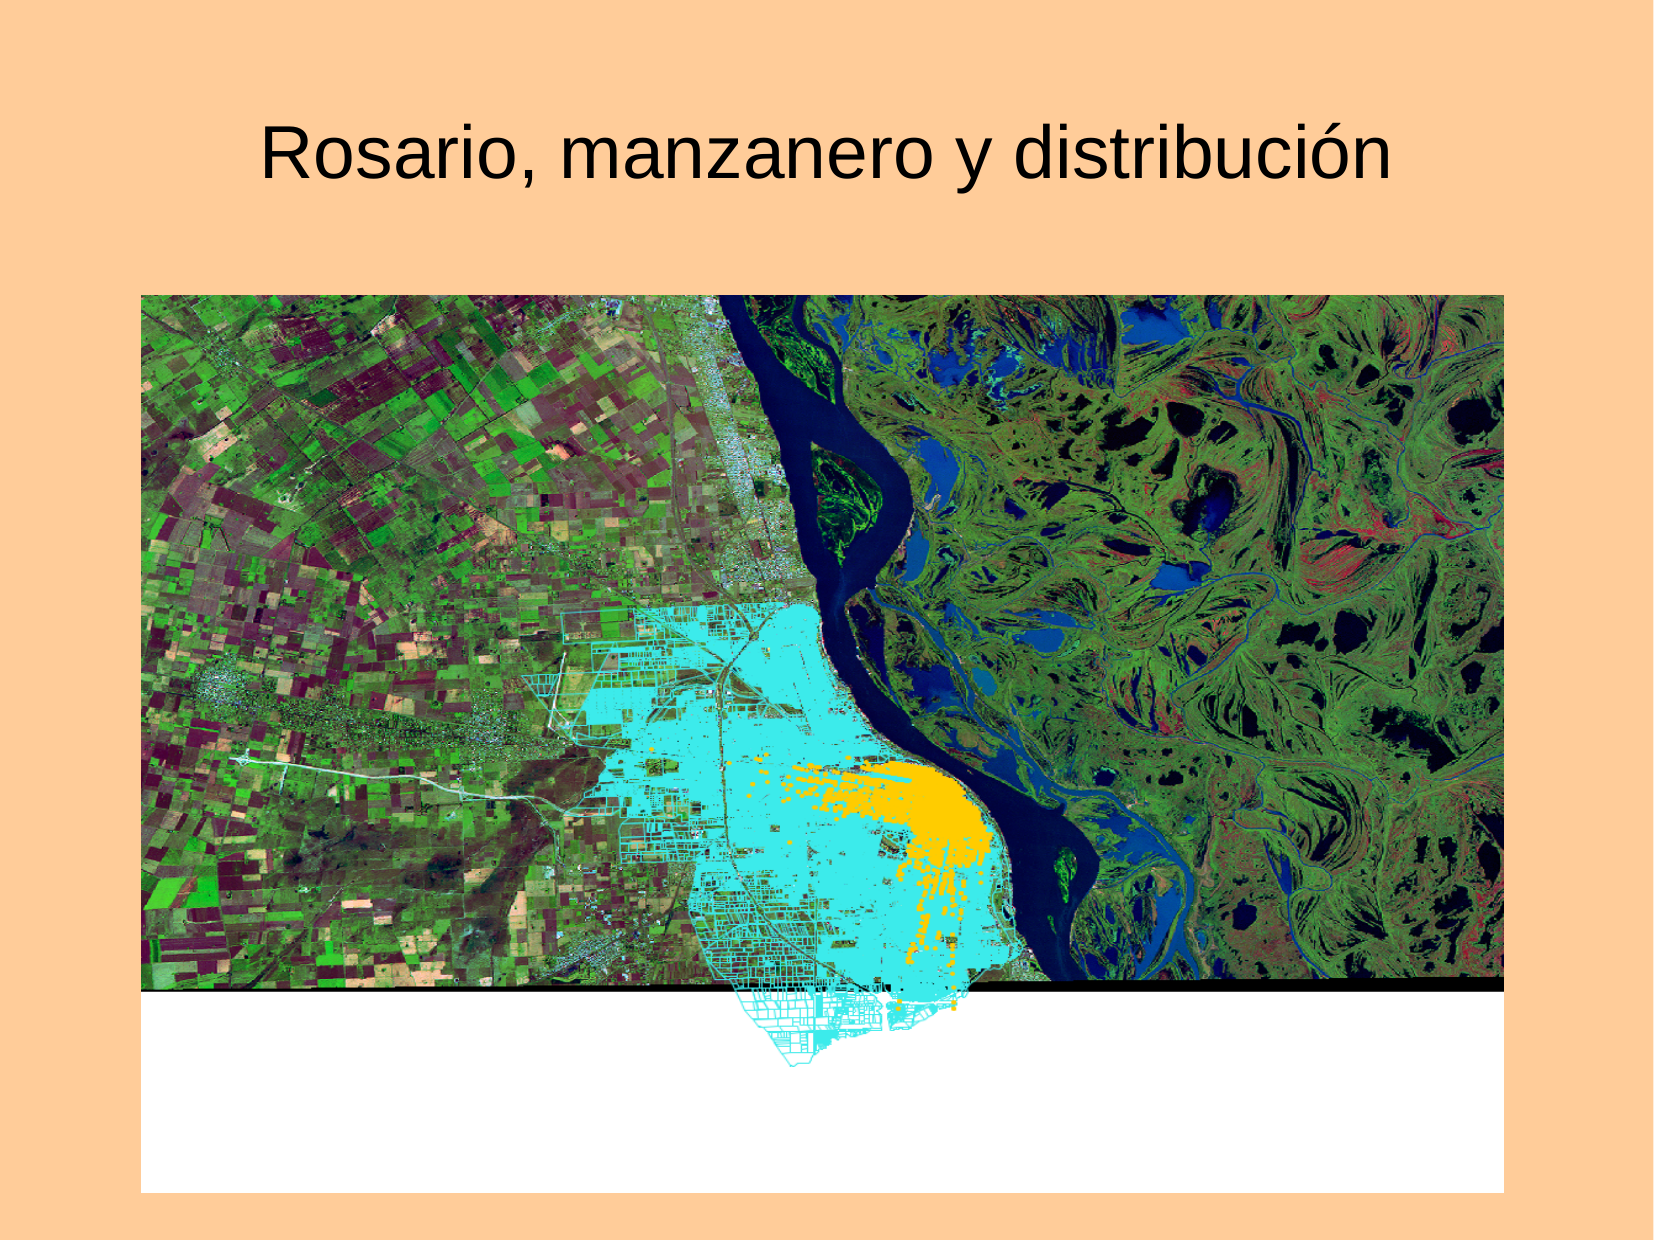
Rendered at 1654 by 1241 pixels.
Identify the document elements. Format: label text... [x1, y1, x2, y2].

title Rosario, manzanero y distribución [82, 49, 1571, 257]
picture [141, 295, 1504, 1193]
